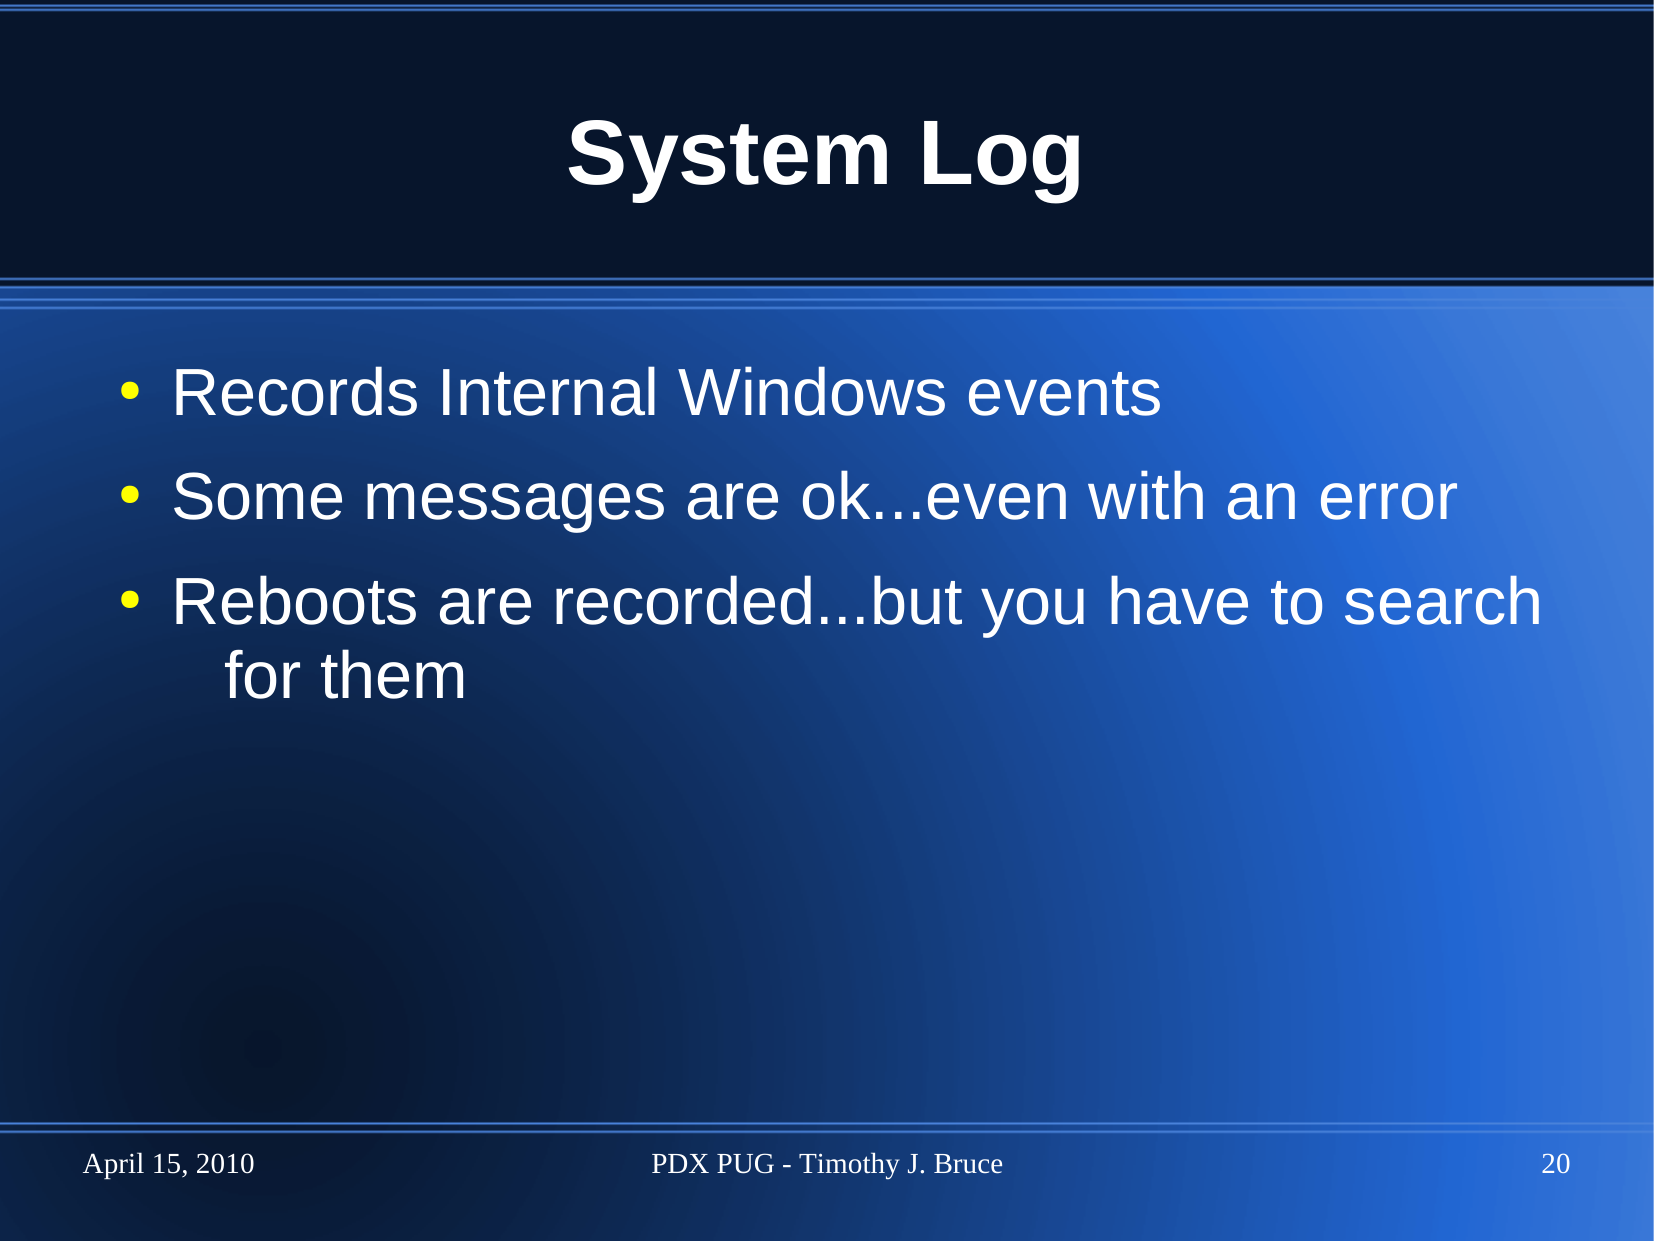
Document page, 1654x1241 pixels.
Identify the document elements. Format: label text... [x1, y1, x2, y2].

list Records Internal Windows events Some messages are ok...even with an error Reboots are recorded...but you have to search for them [82, 355, 1571, 1159]
picture [0, 0, 1654, 1241]
title System Log [82, 56, 1571, 250]
